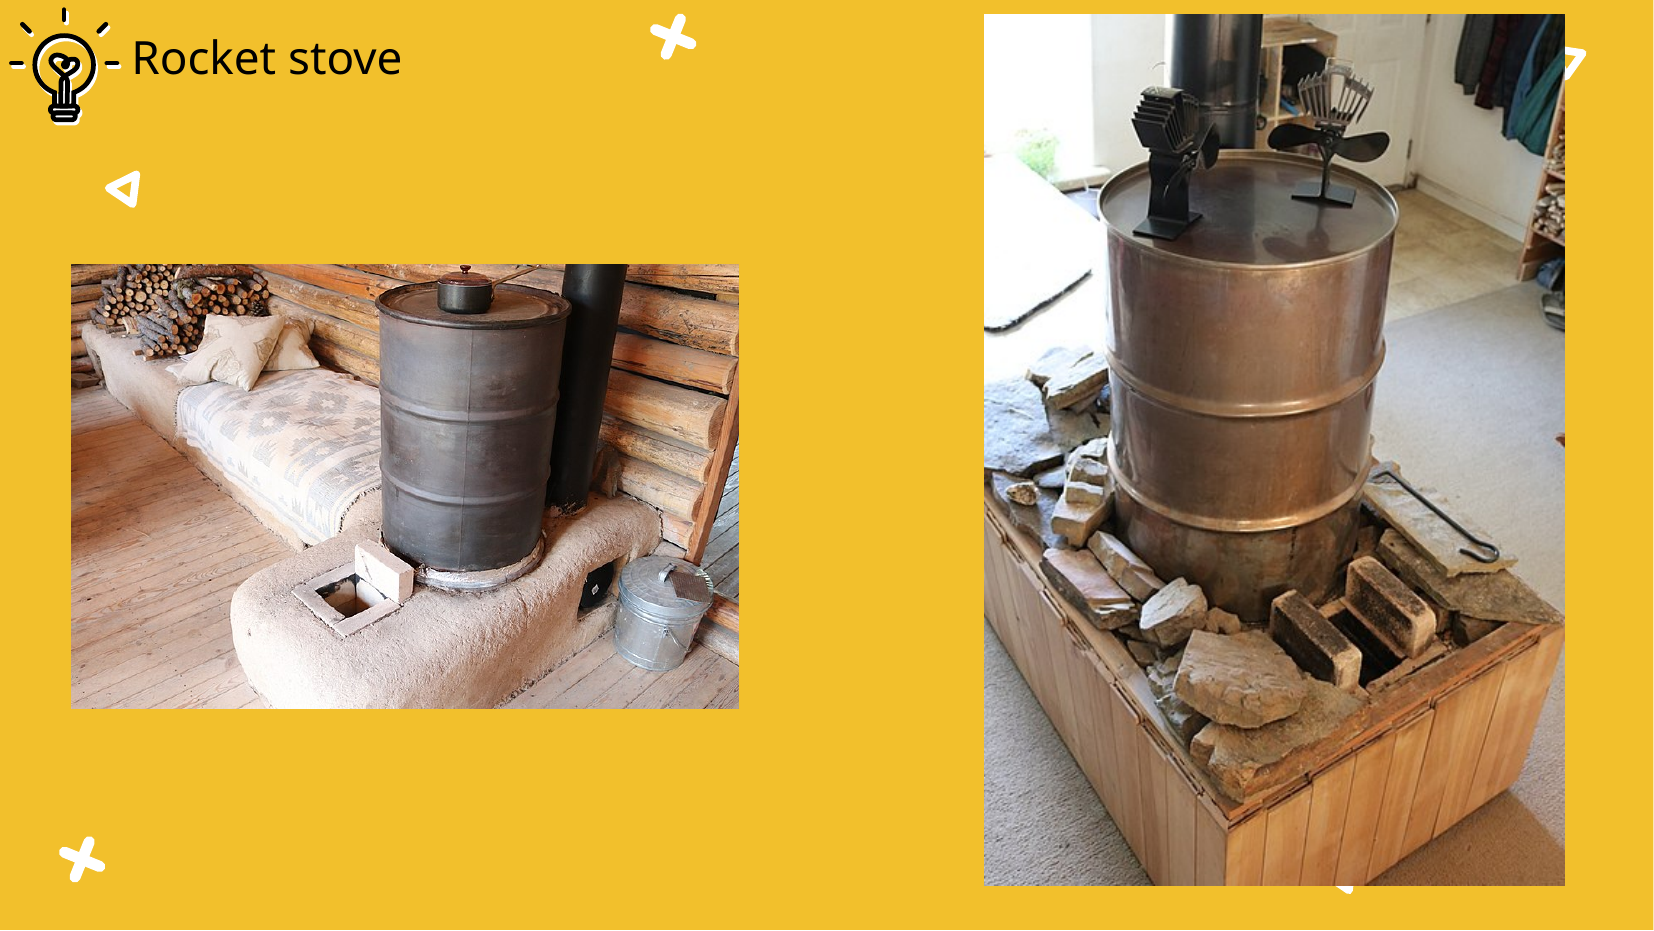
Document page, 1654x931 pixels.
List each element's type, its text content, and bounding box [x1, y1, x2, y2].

picture [71, 264, 739, 709]
picture [984, 14, 1565, 886]
title Rocket stove [131, 0, 827, 120]
